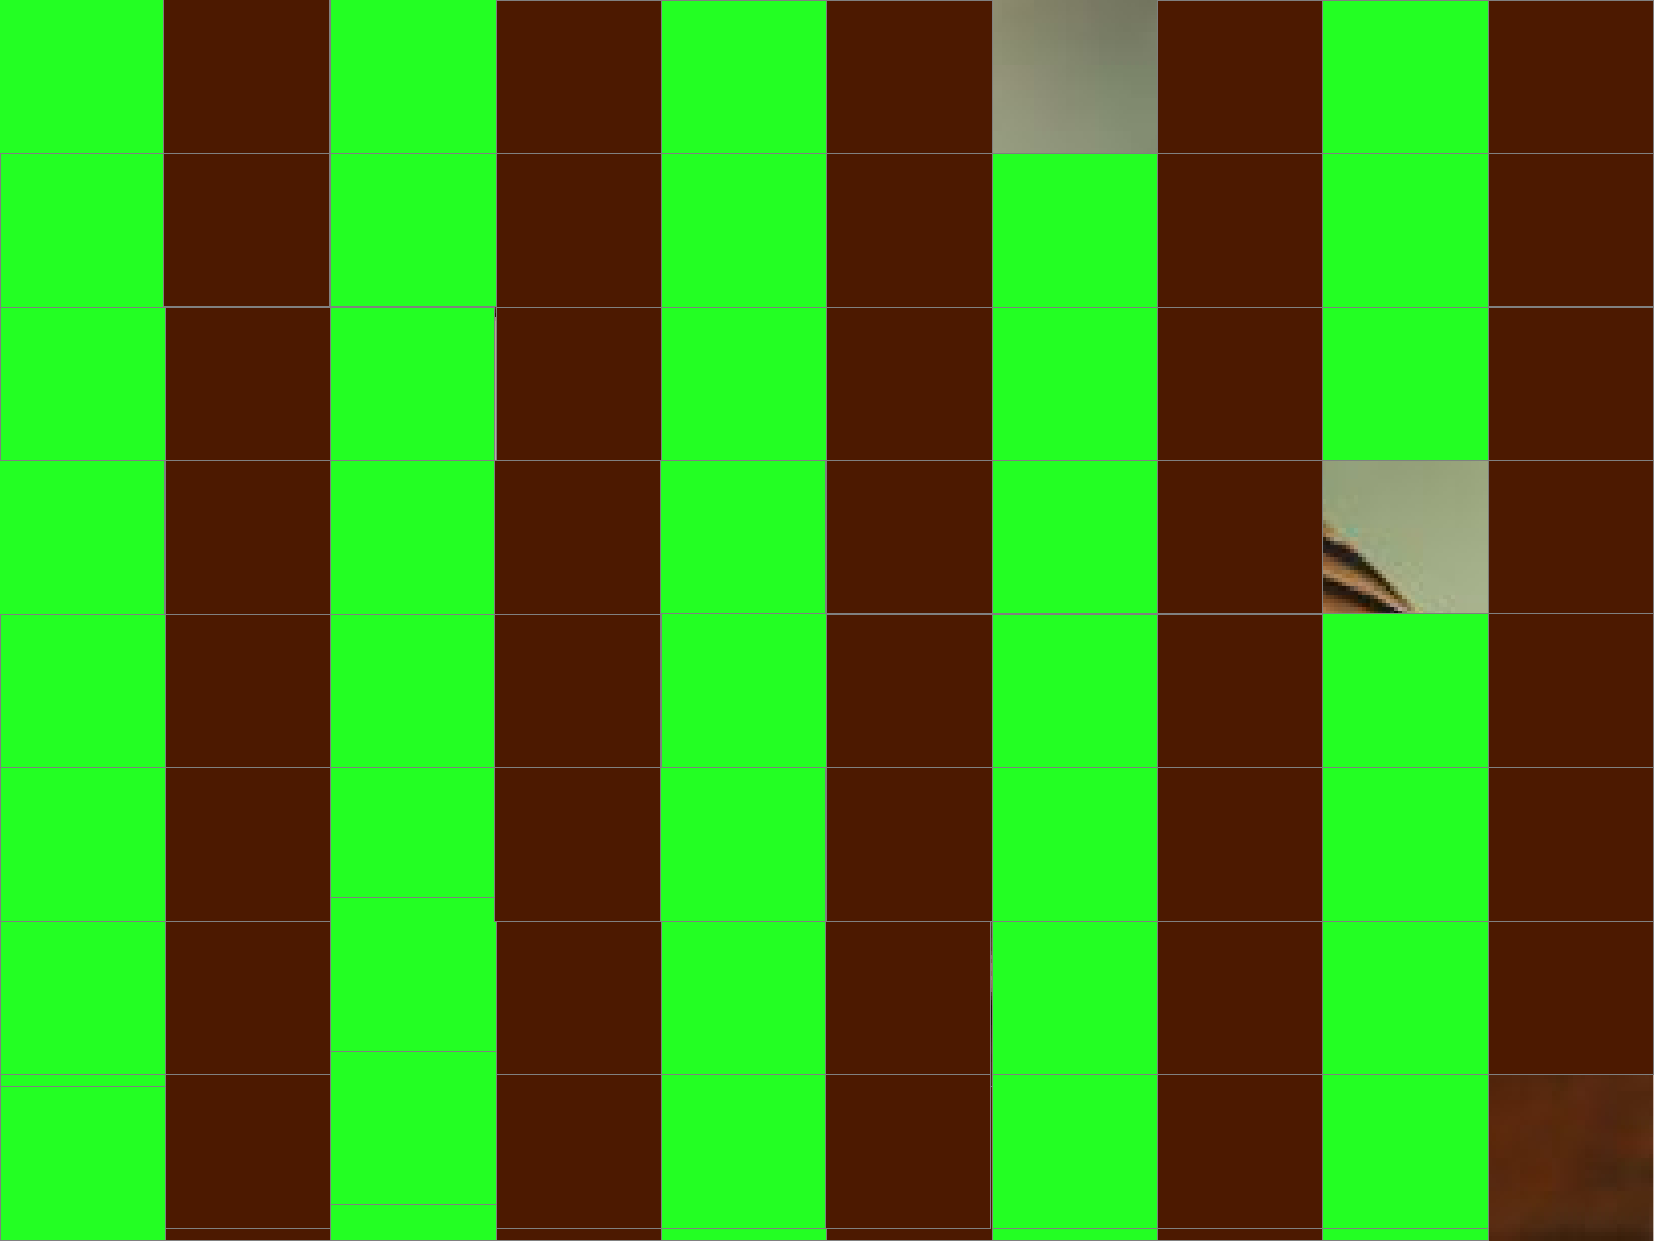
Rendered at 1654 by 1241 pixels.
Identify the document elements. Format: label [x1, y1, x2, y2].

picture [993, 0, 1157, 153]
picture [1323, 461, 1488, 613]
picture [1489, 1075, 1654, 1241]
text_box [0, 0, 1654, 1241]
